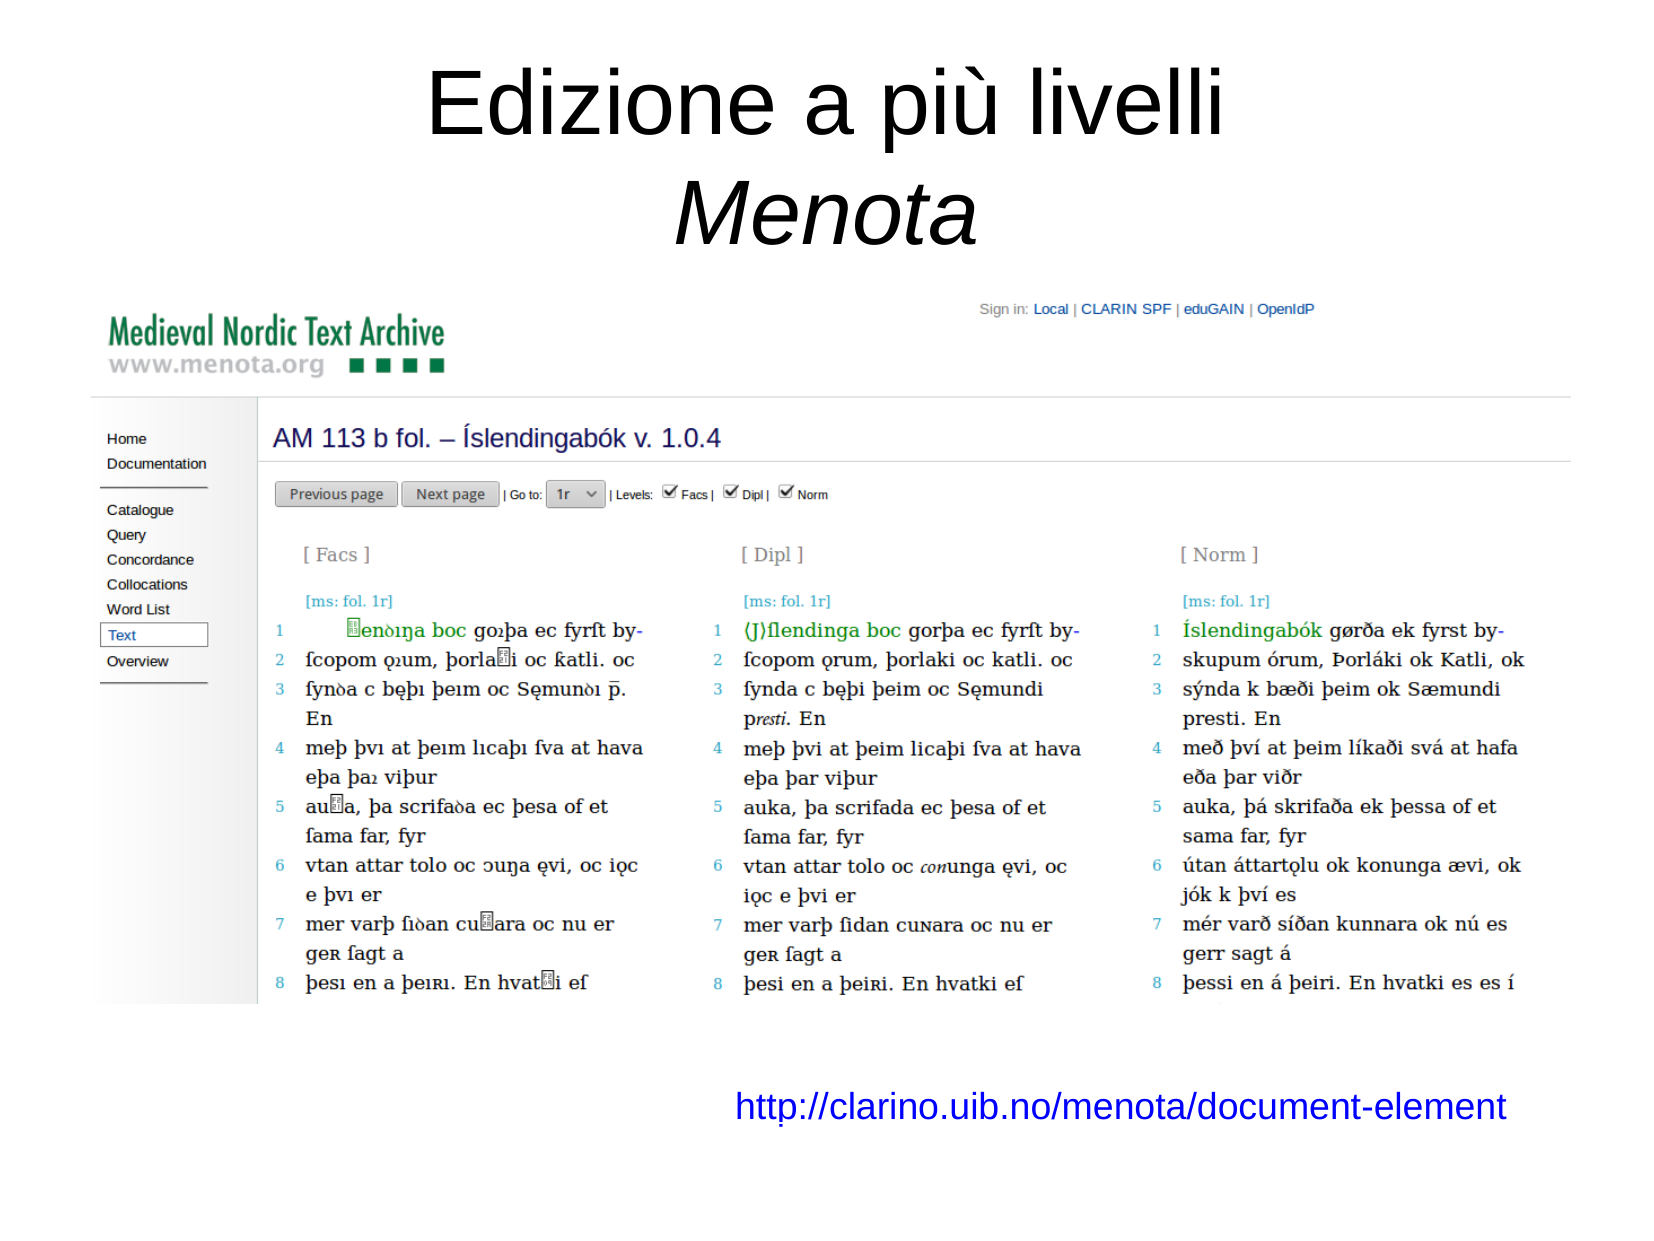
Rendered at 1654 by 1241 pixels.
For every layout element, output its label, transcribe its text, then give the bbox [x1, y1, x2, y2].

text_box Edizione a più livelli Menota [82, 49, 1571, 257]
text_box http://clarino.uib.no/menota/document-element [720, 1074, 1548, 1174]
picture [82, 296, 1571, 1004]
